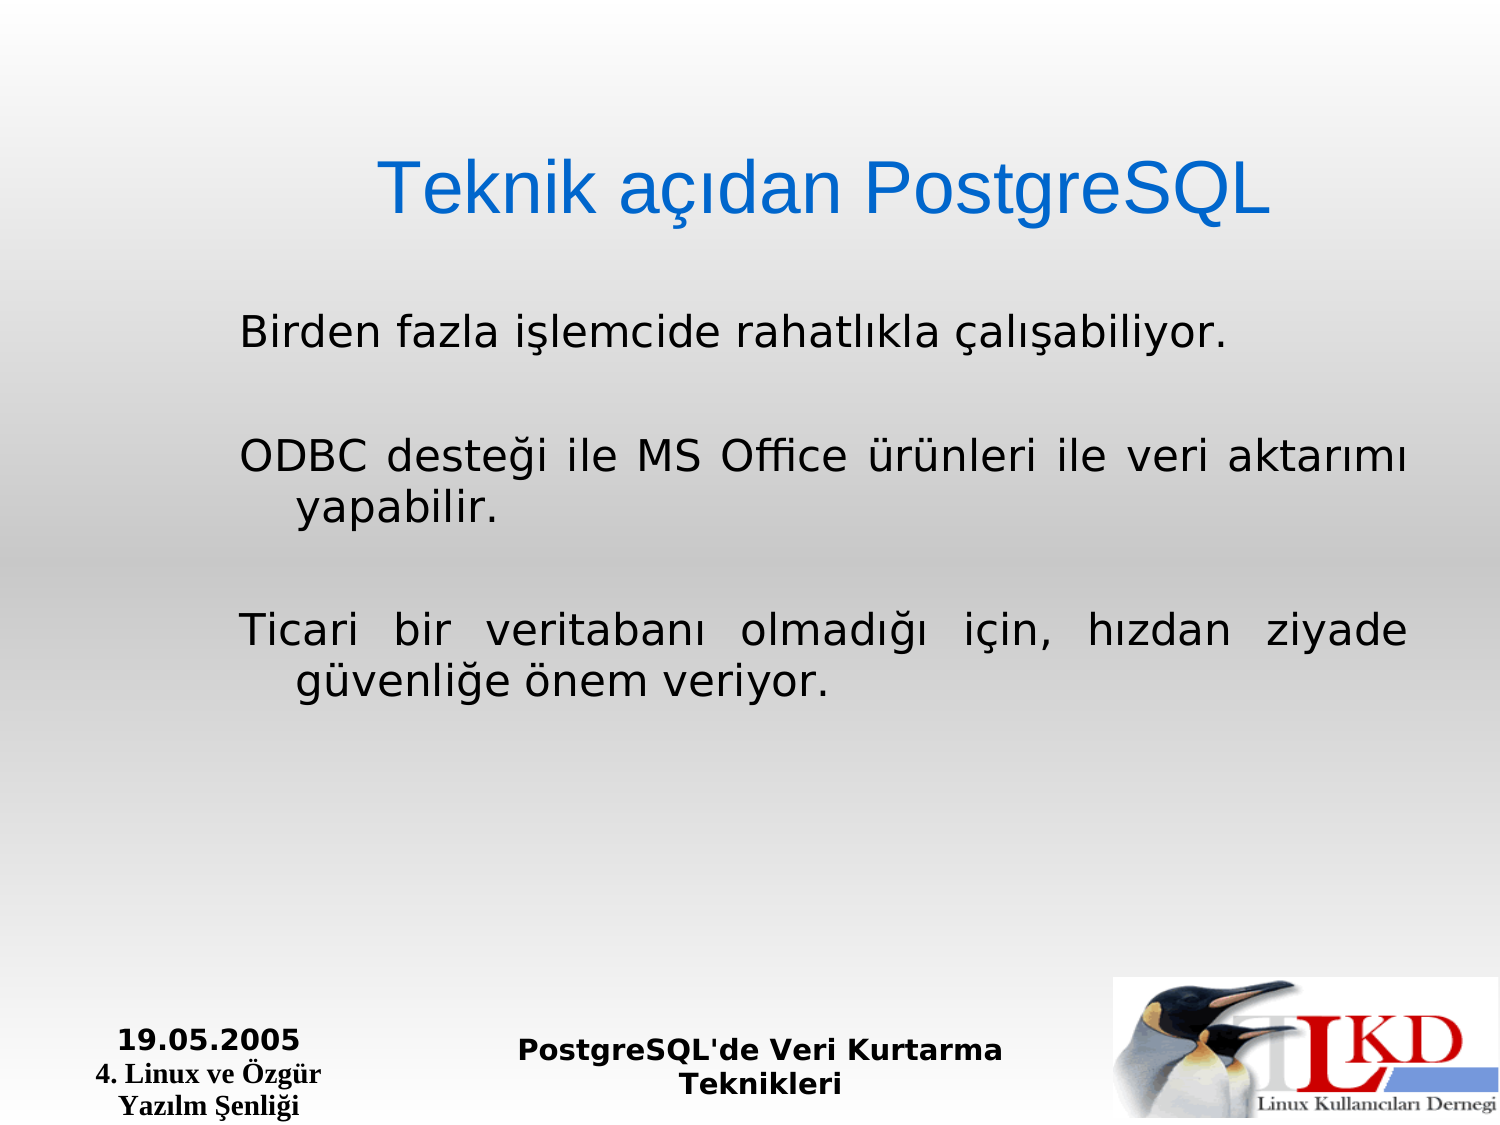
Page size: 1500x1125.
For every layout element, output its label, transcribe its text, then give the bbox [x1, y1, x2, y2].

list Birden fazla işlemcide rahatlıkla çalışabiliyor. ODBC desteği ile MS Office ürünleri ile veri aktarımı yapabilir. Ticari bir veritabanı olmadığı için, hızdan ziyade güvenliğe önem veriyor. [224, 299, 1425, 975]
title Teknik açıdan PostgreSQL [224, 49, 1425, 237]
picture [1113, 977, 1499, 1118]
